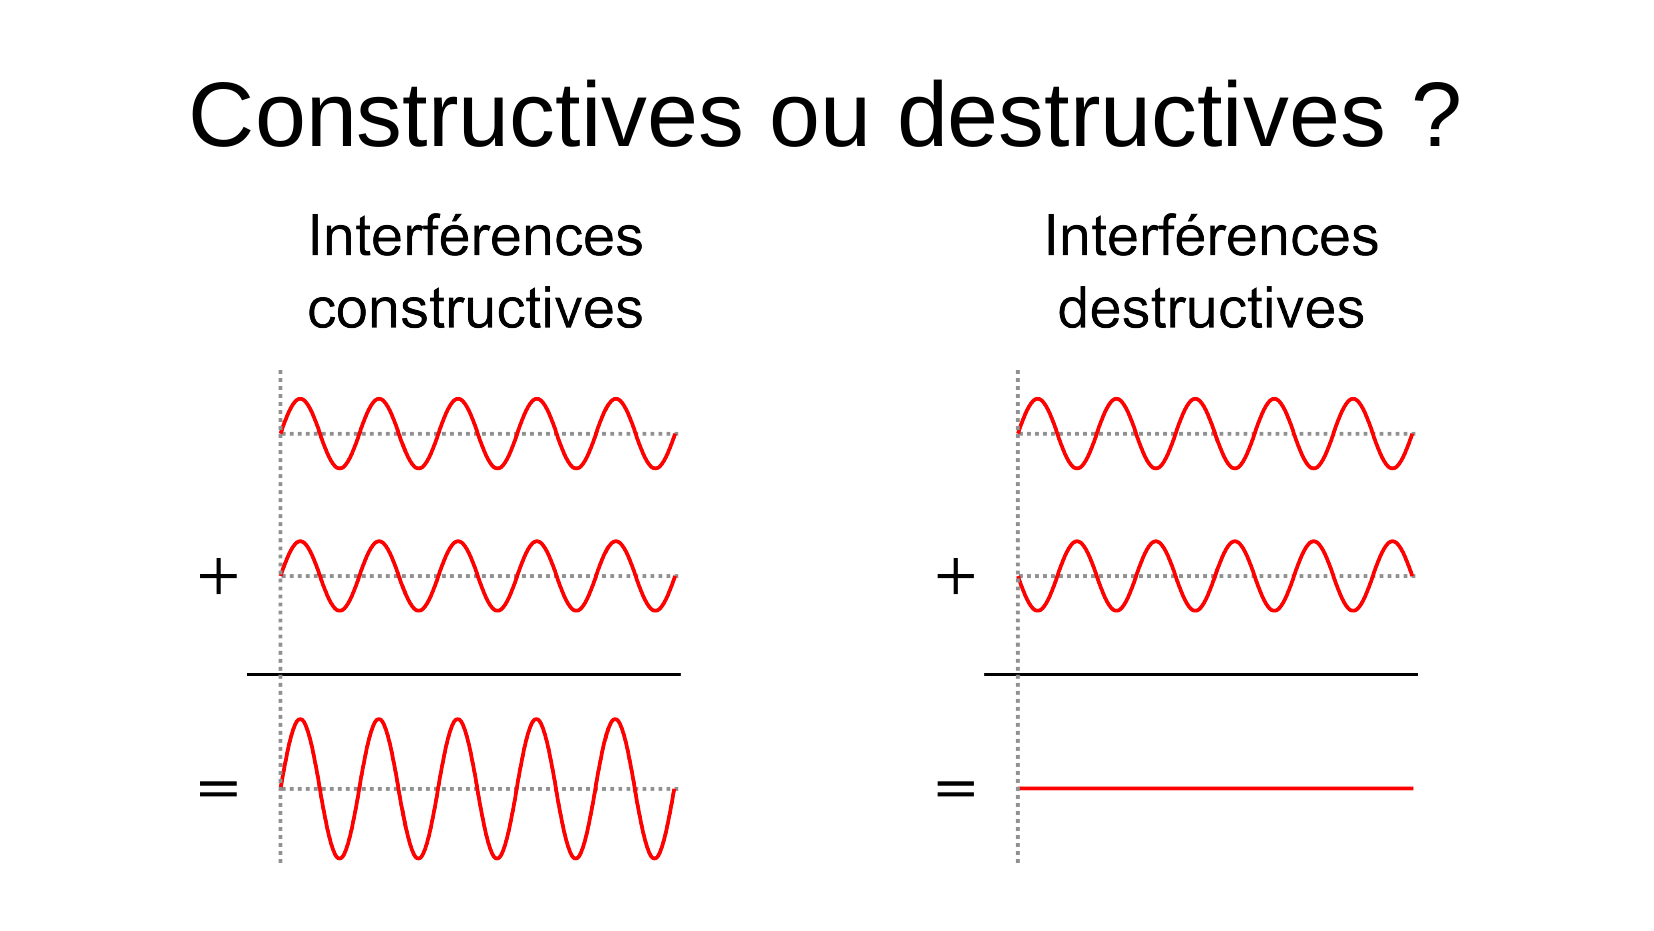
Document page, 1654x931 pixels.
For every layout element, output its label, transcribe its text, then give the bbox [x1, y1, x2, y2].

title Constructives ou destructives ? [82, 37, 1571, 193]
picture [200, 213, 1418, 863]
